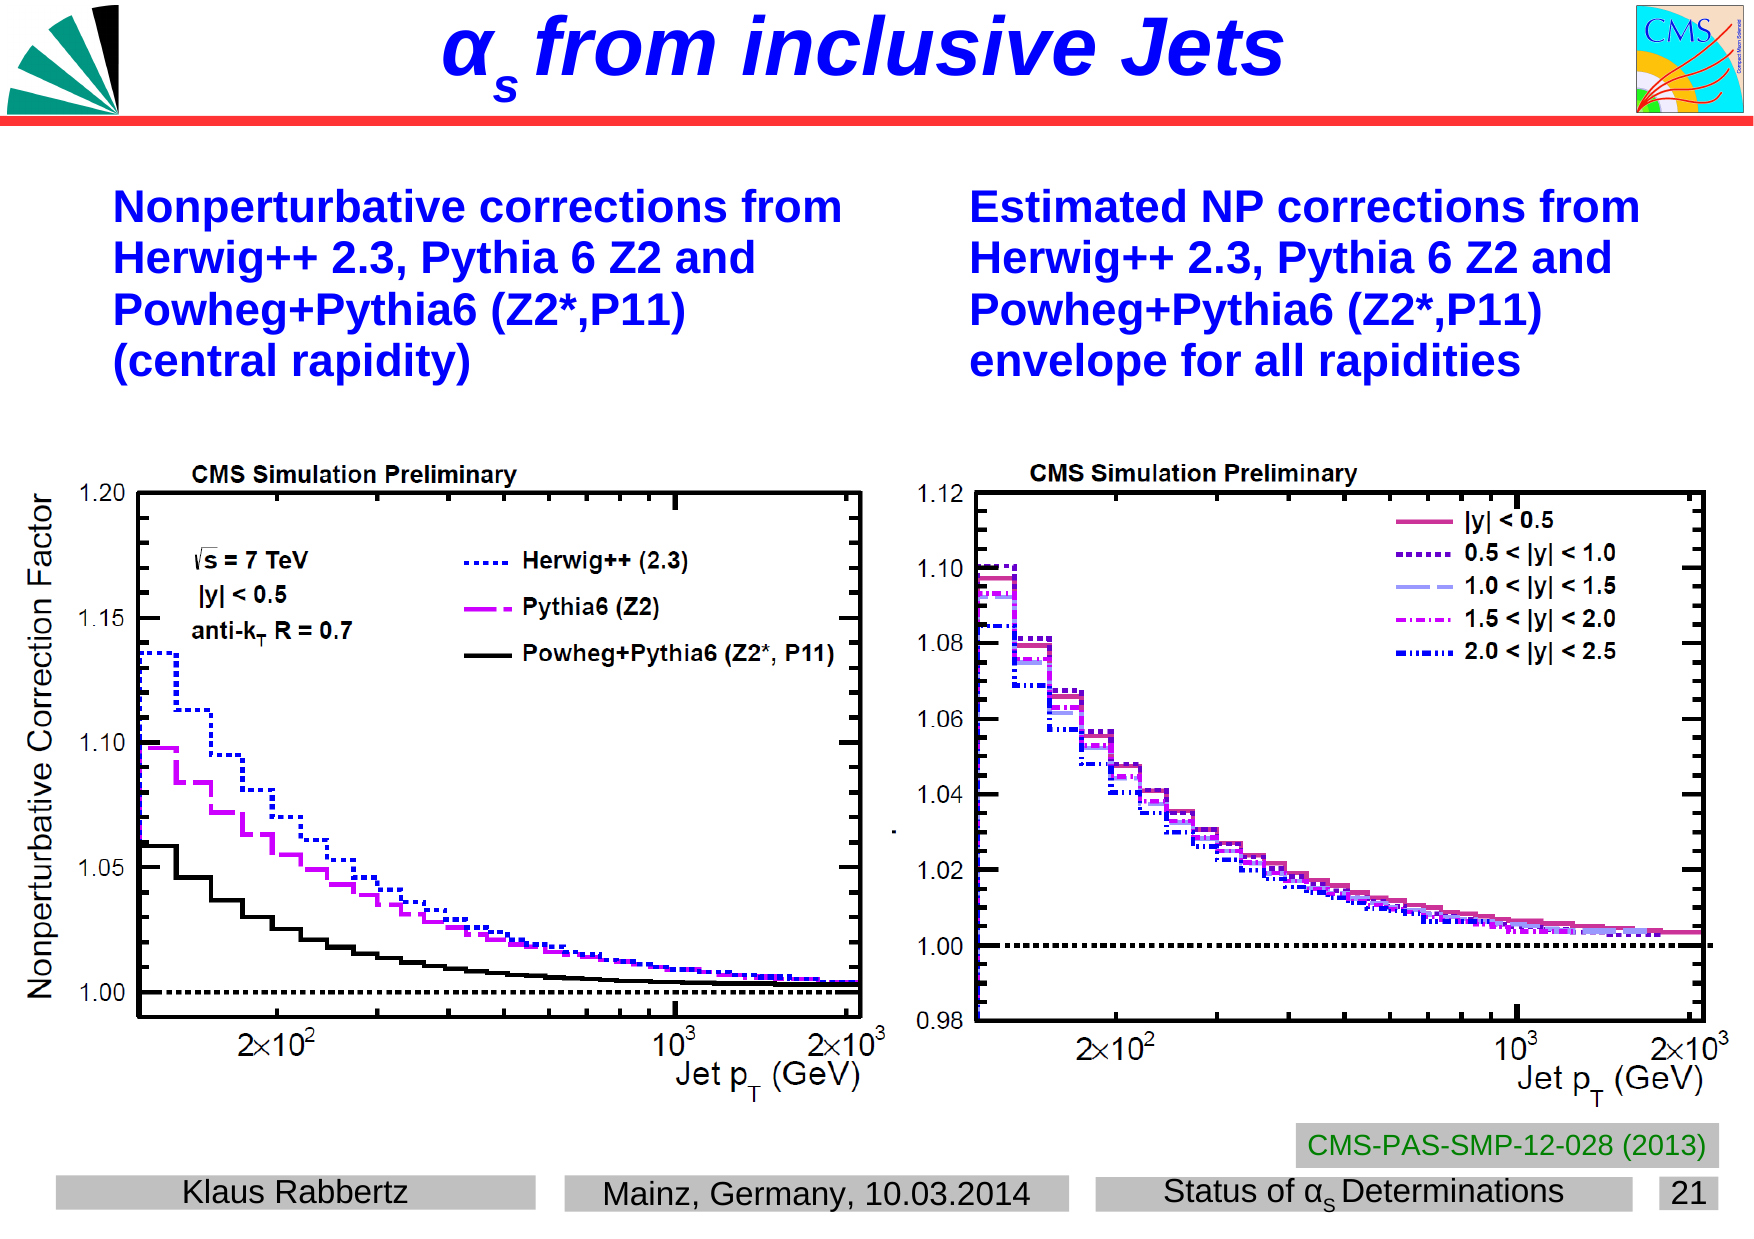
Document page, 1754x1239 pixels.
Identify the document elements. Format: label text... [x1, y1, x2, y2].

text_box Estimated NP corrections from Herwig++ 2.3, Pythia 6 Z2 and Powheg+Pythia6 (Z2*,P11) envelope for all rapidities [957, 175, 1653, 393]
text_box Nonperturbative corrections from Herwig++ 2.3, Pythia 6 Z2 and Powheg+Pythia6 (Z2*,P11) (central rapidity) [100, 175, 856, 393]
picture [20, 455, 1731, 1111]
text_box CMS-PAS-SMP-12-028 (2013) [1295, 1123, 1717, 1168]
picture [1636, 5, 1744, 113]
title αs from inclusive Jets [123, 0, 1606, 114]
picture [7, 5, 119, 116]
